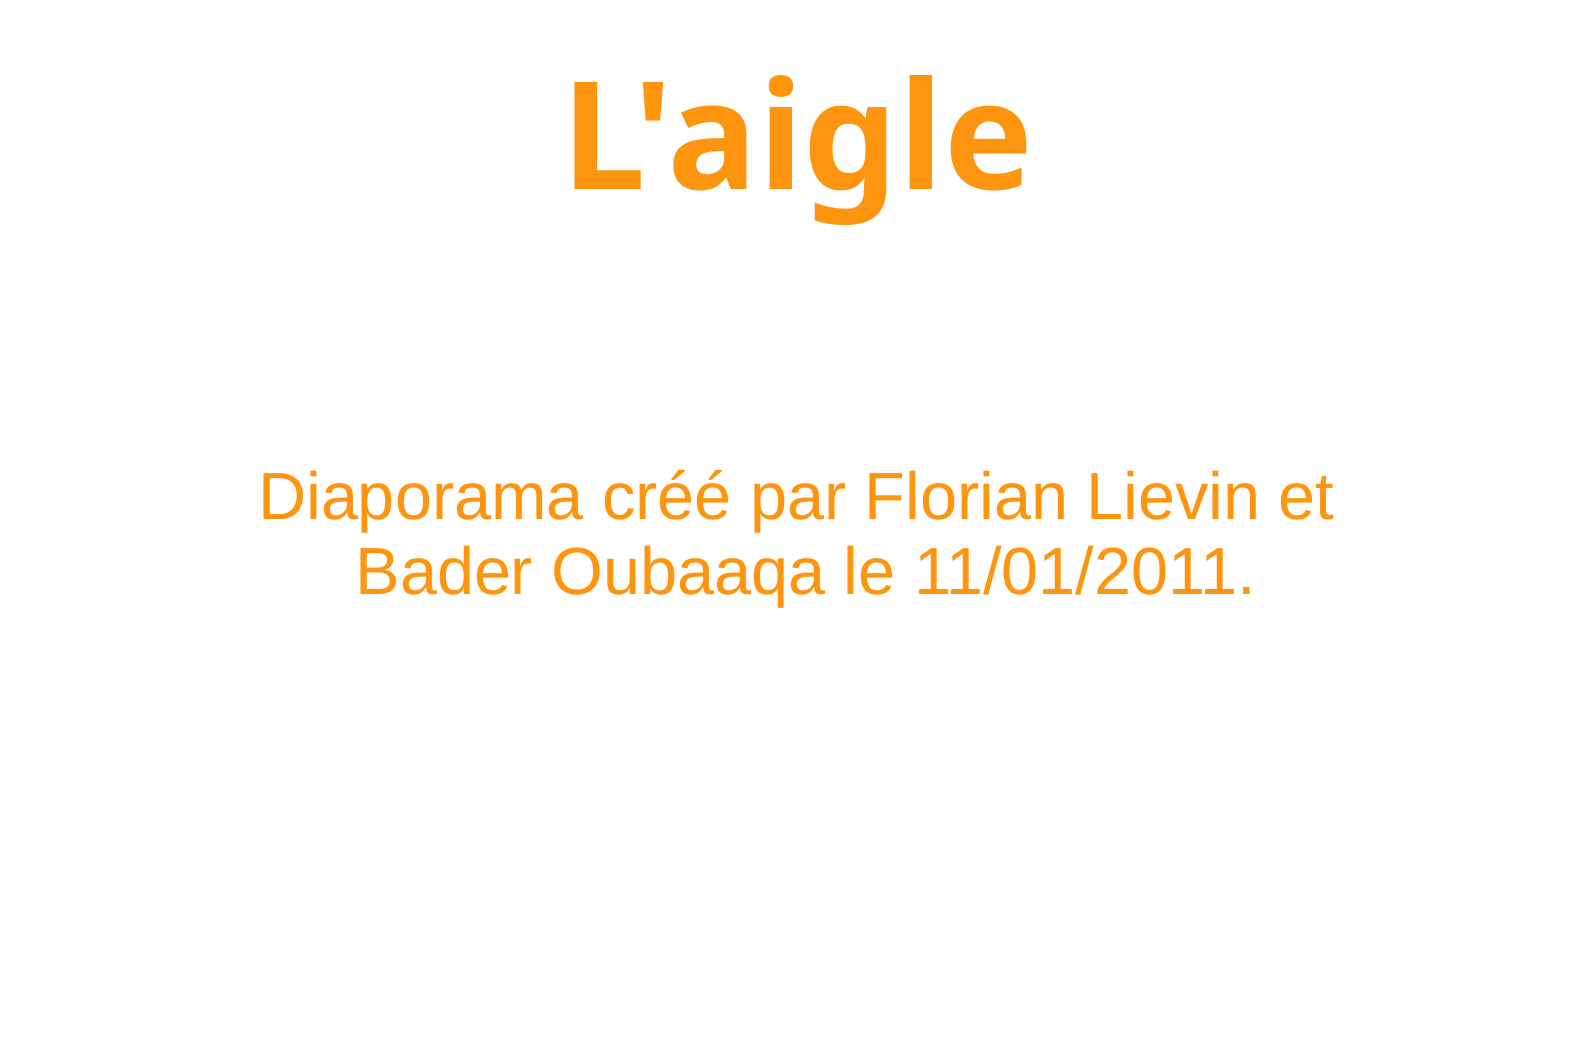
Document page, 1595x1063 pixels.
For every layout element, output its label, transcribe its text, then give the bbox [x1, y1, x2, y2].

title L'aigle [79, 39, 1515, 223]
subtitle Diaporama créé par Florian Lievin et Bader Oubaaqa le 11/01/2011. [88, 265, 1524, 953]
